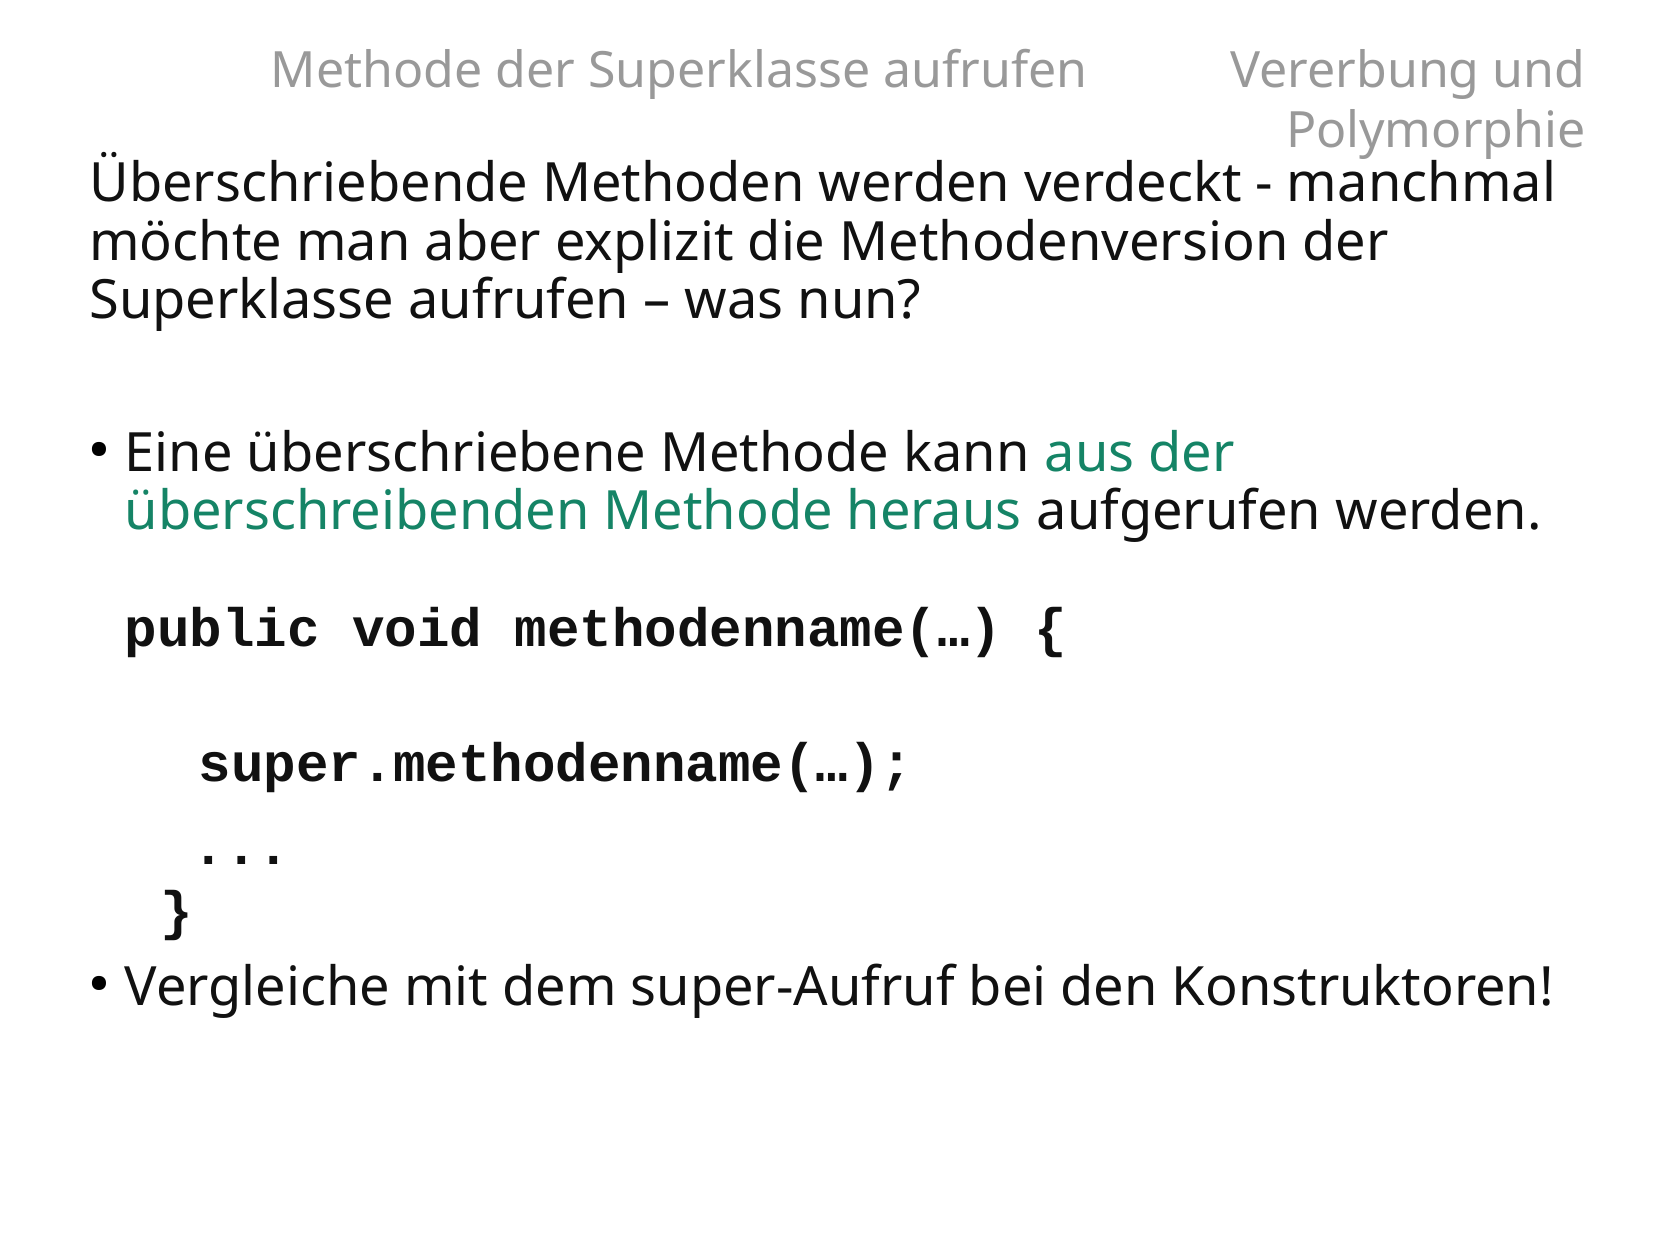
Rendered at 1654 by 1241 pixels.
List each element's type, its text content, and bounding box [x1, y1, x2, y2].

list Überschriebende Methoden werden verdeckt - manchmal möchte man aber explizit die Methodenversion der Superklasse aufrufen – was nun? Eine überschriebene Methode kann aus der überschreibenden Methode heraus aufgerufen werden. public void methodenname(…) { super.methodenname(…); ... } Vergleiche mit dem super-Aufruf bei den Konstruktoren! [74, 147, 1595, 1063]
text_box Methode der Superklasse aufrufen Vererbung und Polymorphie [59, 29, 1625, 119]
